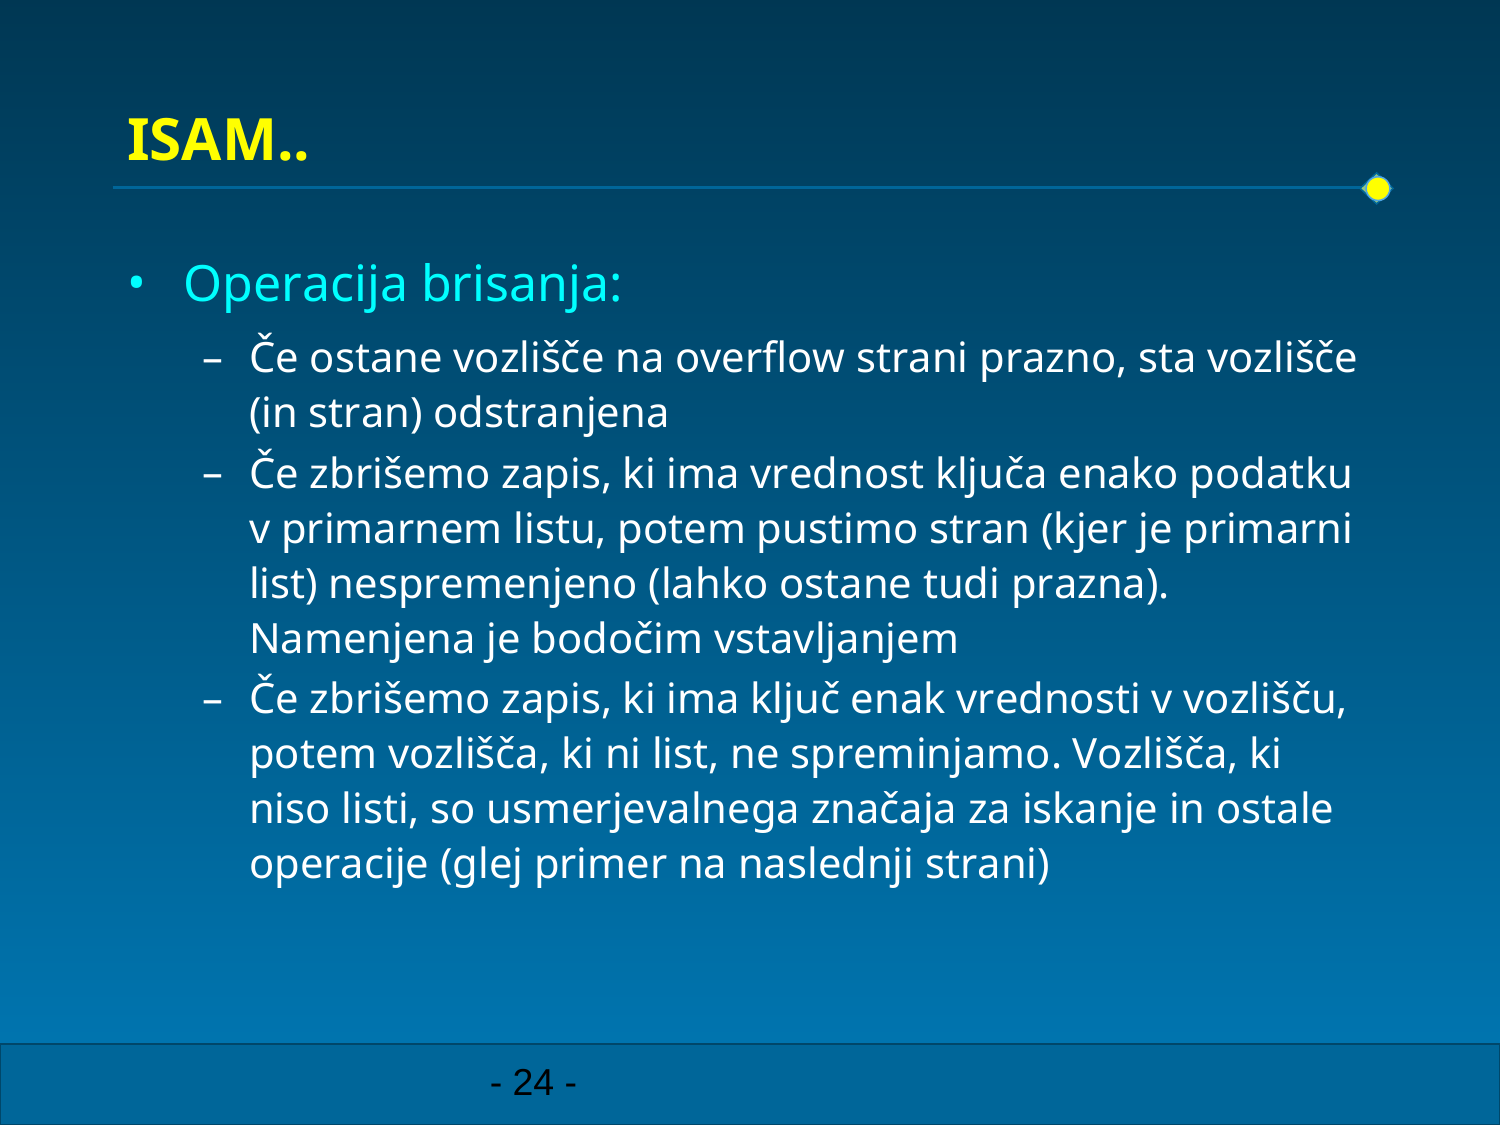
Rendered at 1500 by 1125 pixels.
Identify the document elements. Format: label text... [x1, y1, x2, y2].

title ISAM.. [112, 94, 1388, 181]
list Operacija brisanja: Če ostane vozlišče na overflow strani prazno, sta vozlišče (in stran) odstranjena Če zbrišemo zapis, ki ima vrednost ključa enako podatku v primarnem listu, potem pustimo stran (kjer je primarni list) nespremenjeno (lahko ostane tudi prazna). Namenjena je bodočim vstavljanjem Če zbrišemo zapis, ki ima ključ enak vrednosti v vozlišču, potem vozlišča, ki ni list, ne spreminjamo. Vozlišča, ki niso listi, so usmerjevalnega značaja za iskanje in ostale operacije (glej primer na naslednji strani) [112, 237, 1388, 963]
